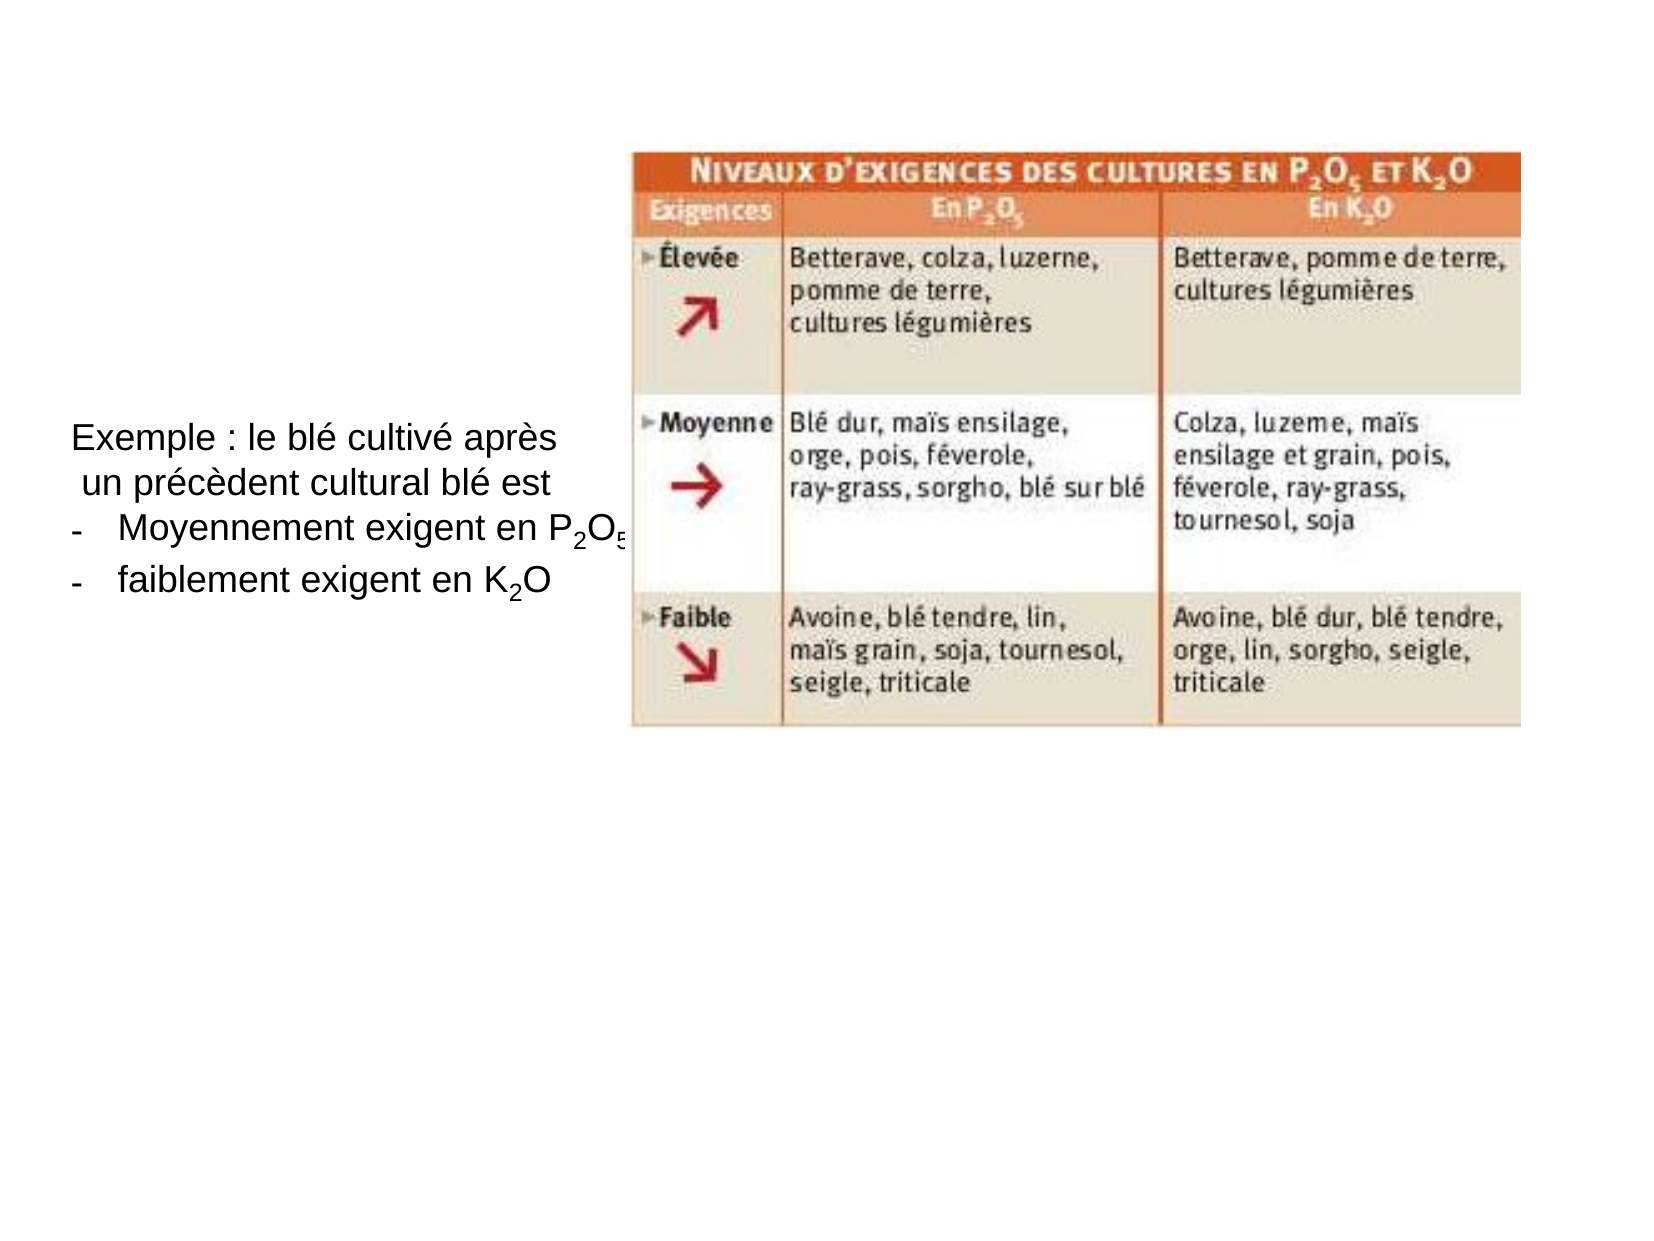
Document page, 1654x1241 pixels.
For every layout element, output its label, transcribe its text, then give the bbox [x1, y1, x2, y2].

picture [625, 143, 1521, 730]
list Exemple : le blé cultivé après un précèdent cultural blé est Moyennement exigent en P2O5 faiblement exigent en K2O [70, 88, 1571, 1022]
